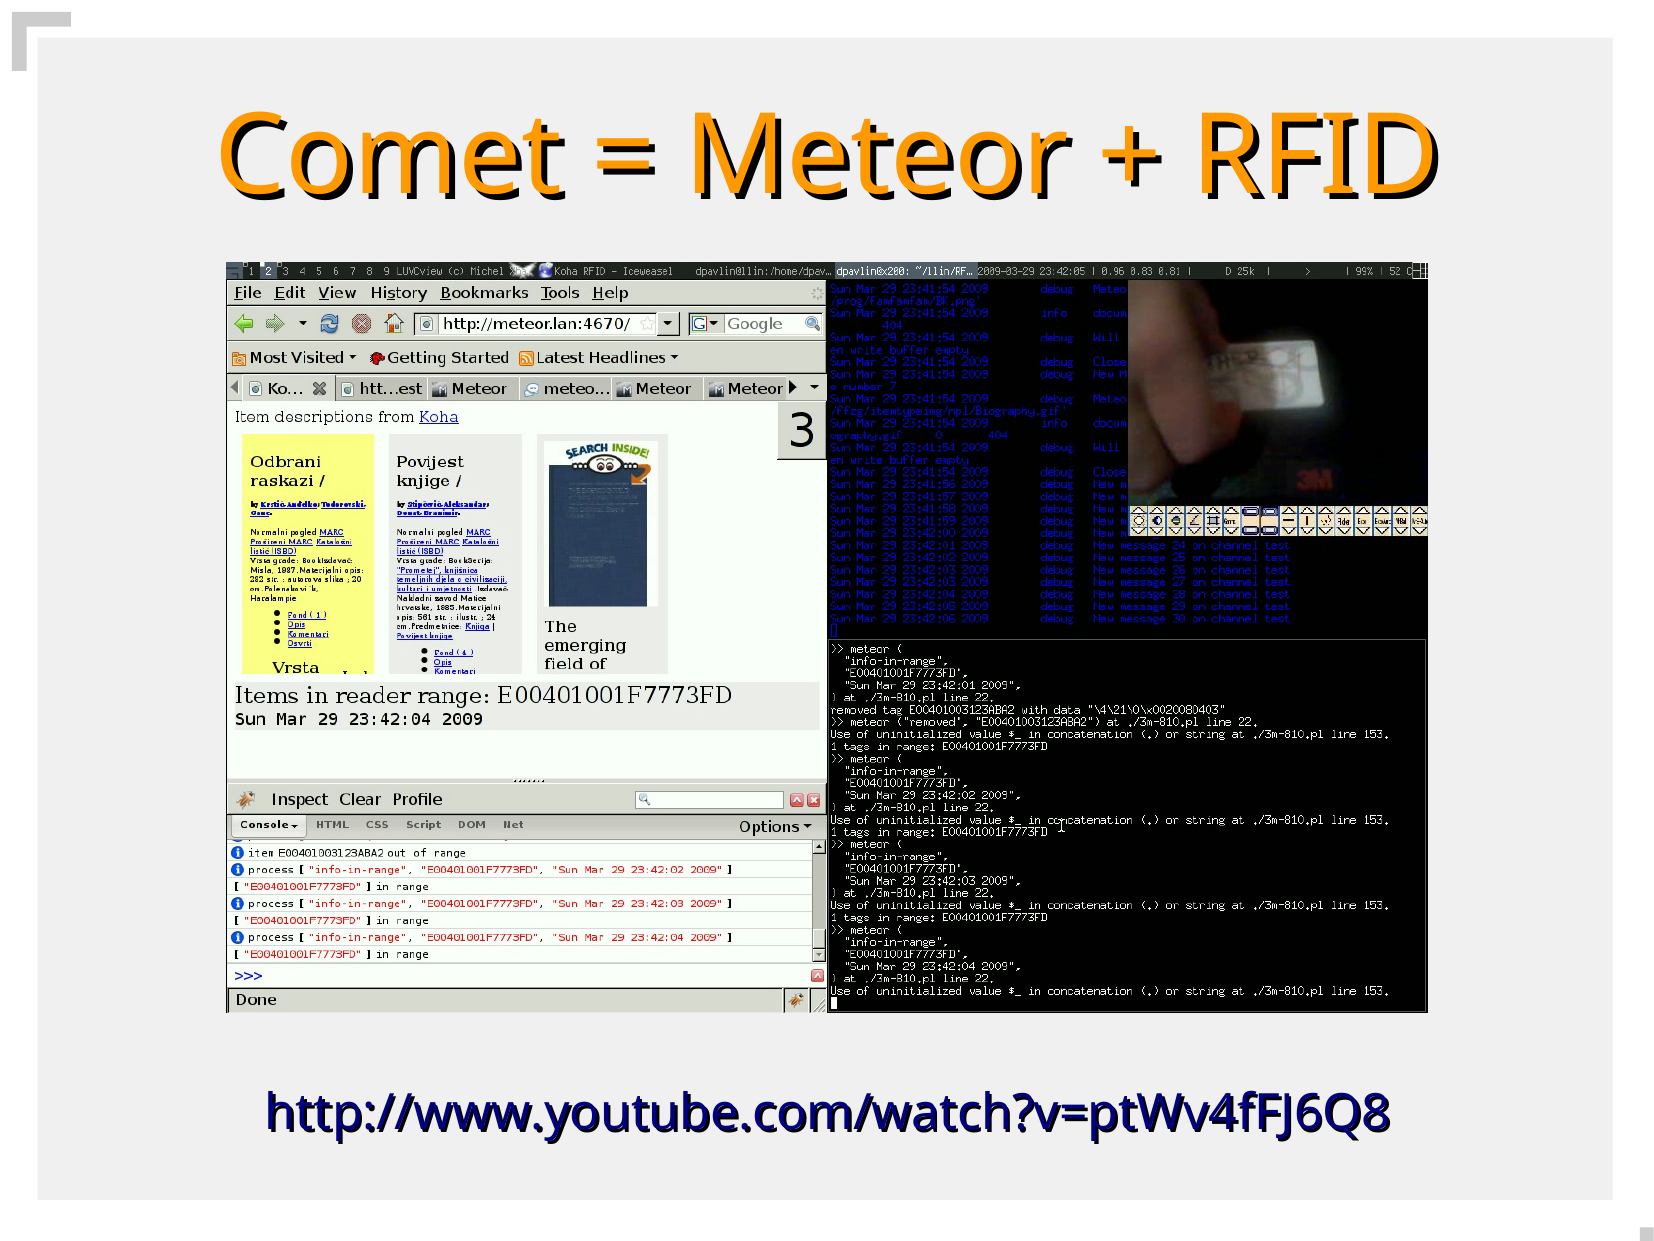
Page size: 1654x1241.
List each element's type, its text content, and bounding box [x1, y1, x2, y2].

title Comet = Meteor + RFID [121, 46, 1534, 254]
title http://www.youtube.com/watch?v=ptWv4fFJ6Q8 [121, 1006, 1534, 1214]
picture [226, 262, 1428, 1006]
